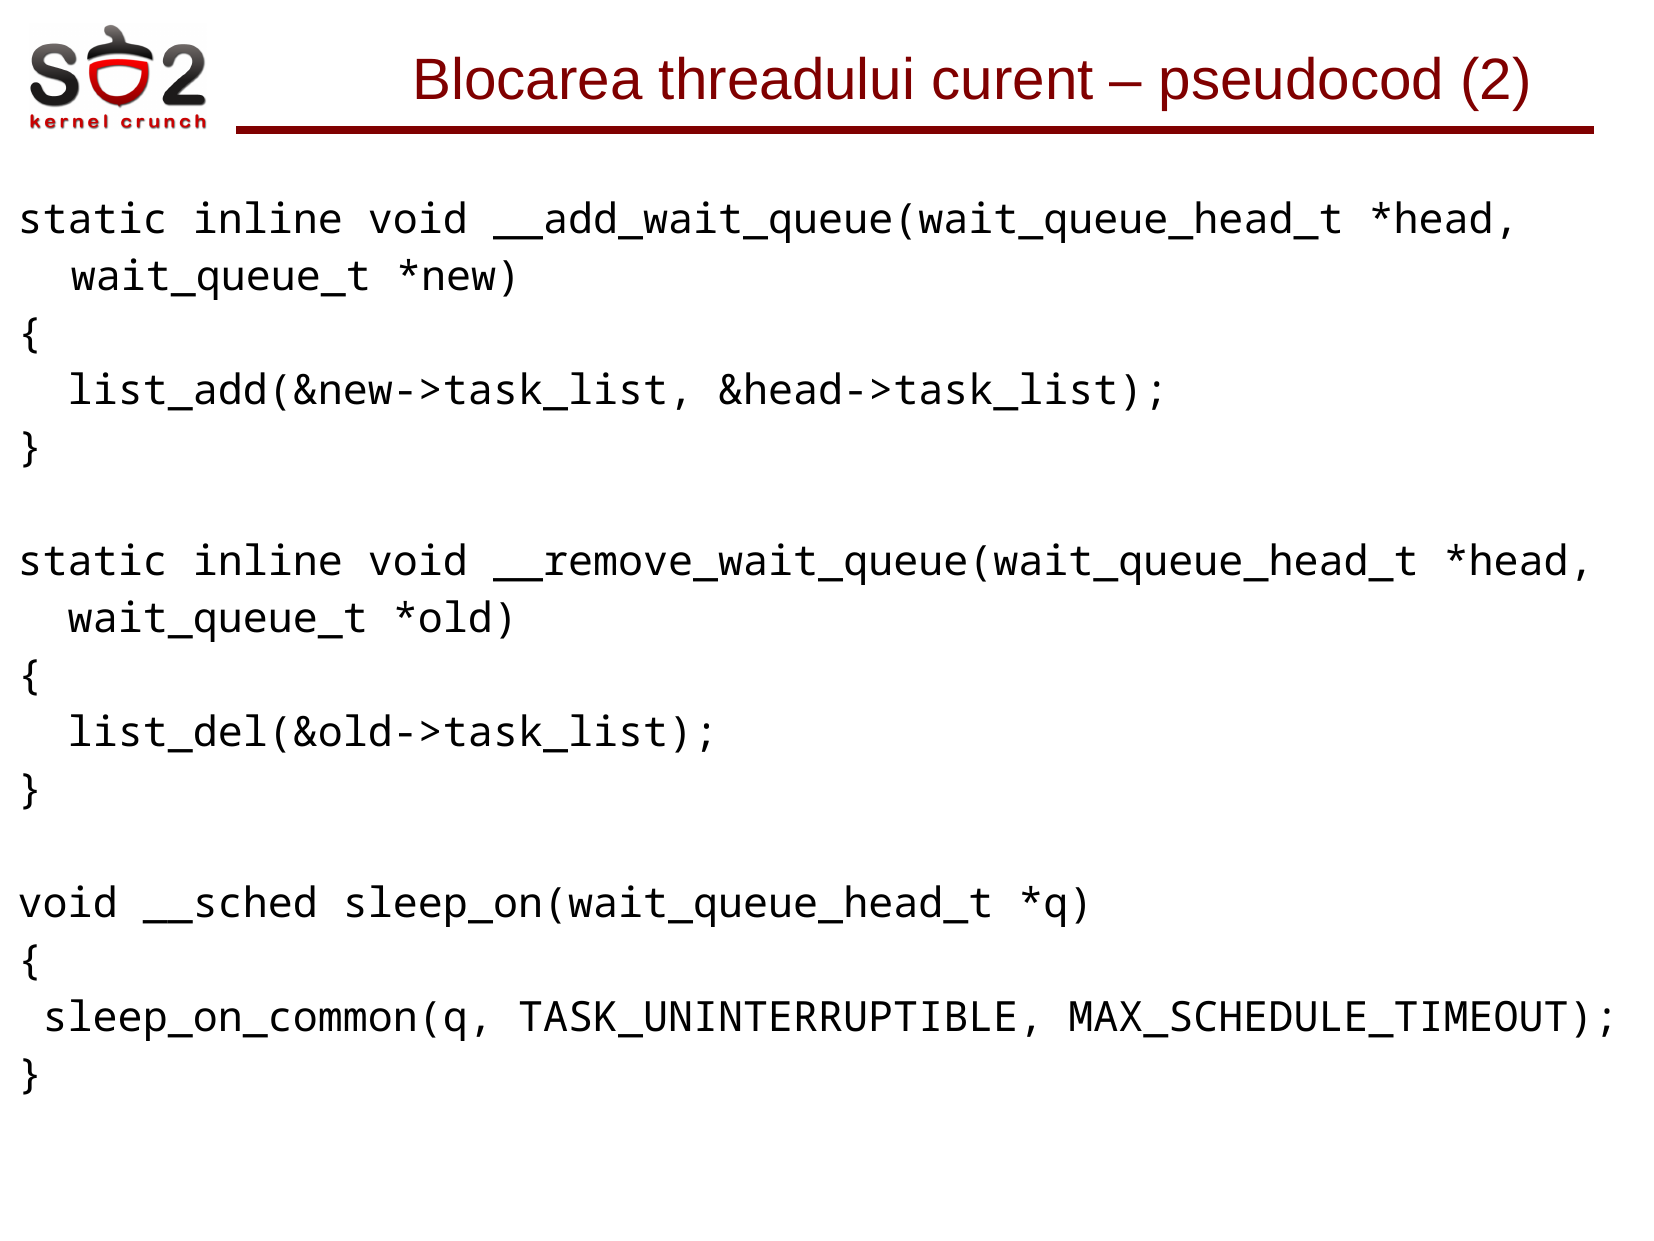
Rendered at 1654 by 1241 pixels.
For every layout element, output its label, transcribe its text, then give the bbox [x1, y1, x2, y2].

picture [29, 23, 121, 130]
title Blocarea threadului curent – pseudocod (2) [121, 11, 1534, 148]
list static inline void __add_wait_queue(wait_queue_head_t *head, wait_queue_t *new) { list_add(&new->task_list, &head->task_list); } static inline void __remove_wait_queue(wait_queue_head_t *head, wait_queue_t *old) { list_del(&old->task_list); } void __sched sleep_on(wait_queue_head_t *q) { sleep_on_common(q, TASK_UNINTERRUPTIBLE, MAX_SCHEDULE_TIMEOUT); } [0, 220, 1654, 1241]
